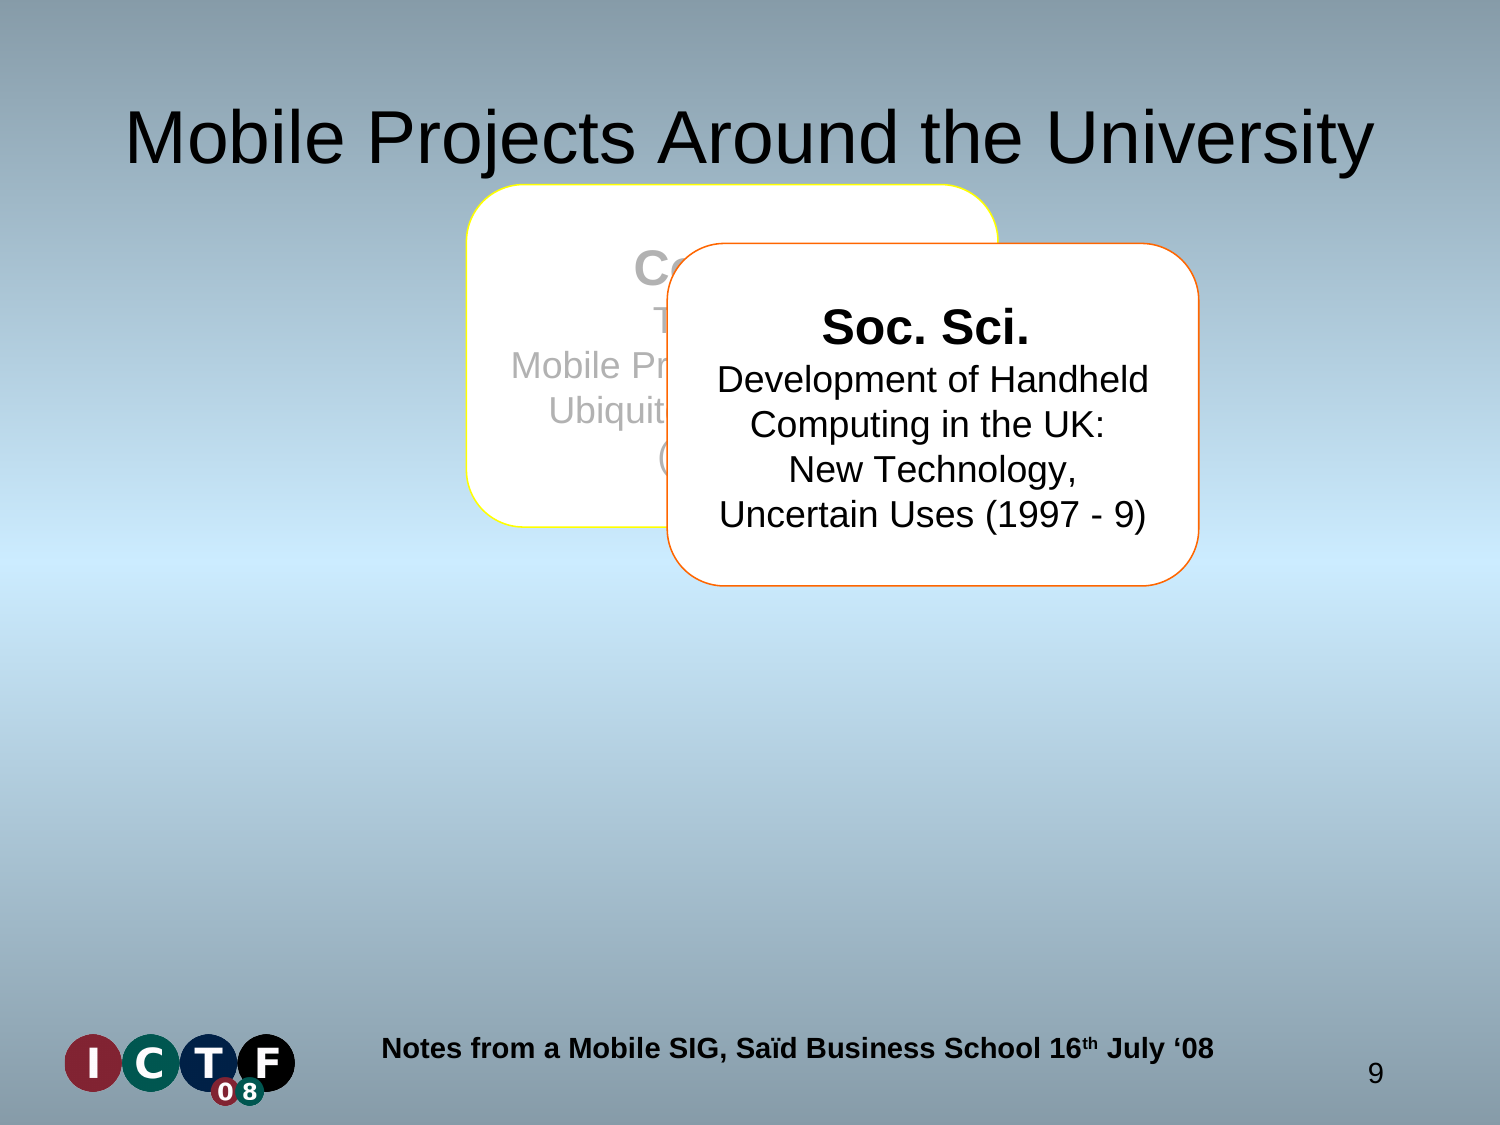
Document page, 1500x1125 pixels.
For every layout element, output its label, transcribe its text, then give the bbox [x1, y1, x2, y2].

text_box Soc. Sci. Development of Handheld Computing in the UK: New Technology, Uncertain Uses (1997 - 9) [667, 243, 1199, 586]
text_box Comlab Theory of Mobile Processes (1990s), Ubiquitous Computing (2007 – ) [466, 184, 998, 528]
picture [64, 1034, 295, 1106]
title Mobile Projects Around the University [88, 74, 1412, 201]
